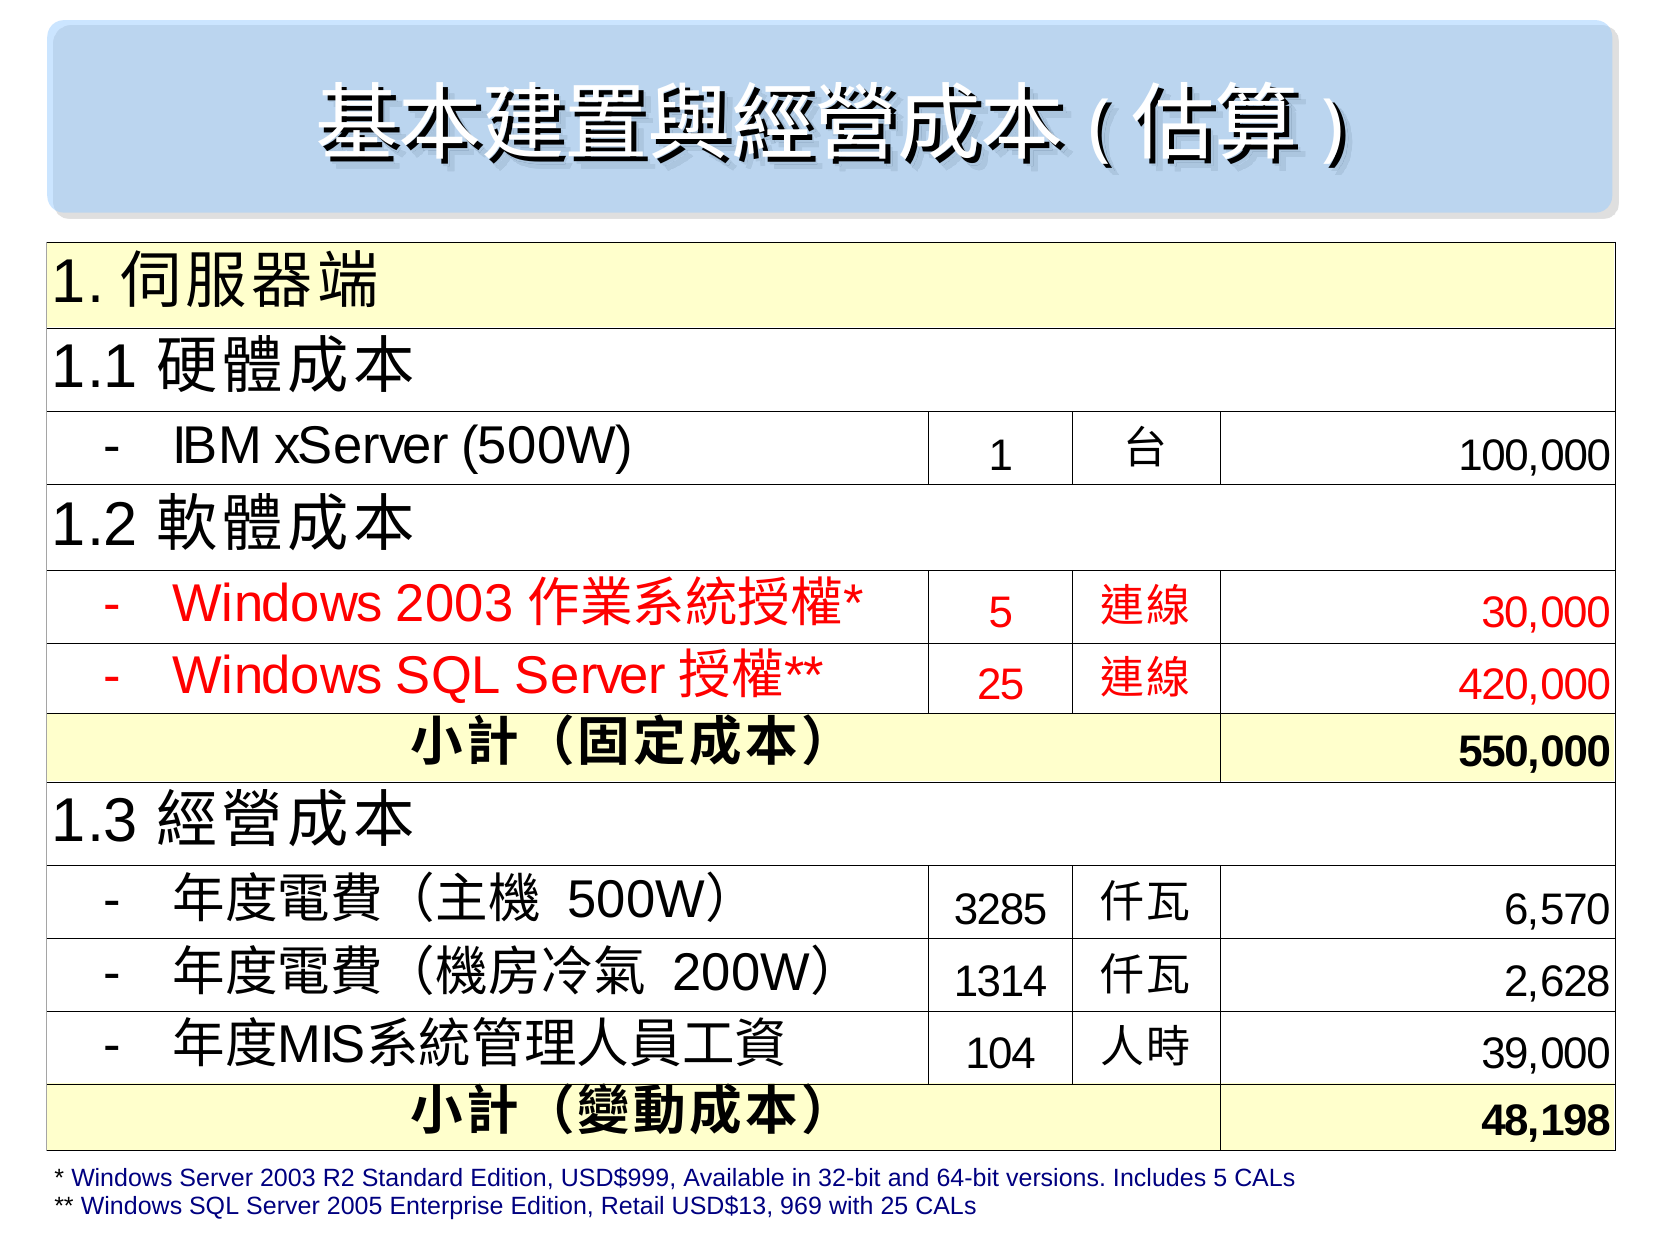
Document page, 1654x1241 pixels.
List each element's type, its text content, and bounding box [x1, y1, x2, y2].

text_box 基本建置與經營成本(估算) [47, 20, 1613, 213]
chart [46, 241, 1619, 1155]
text_box * Windows Server 2003 R2 Standard Edition, USD$999, Available in 32-bit and 64-bit versions. Includes 5 CALs ** Windows SQL Server 2005 Enterprise Edition, Retail USD$13, 969 with 25 CALs [39, 1156, 1631, 1228]
